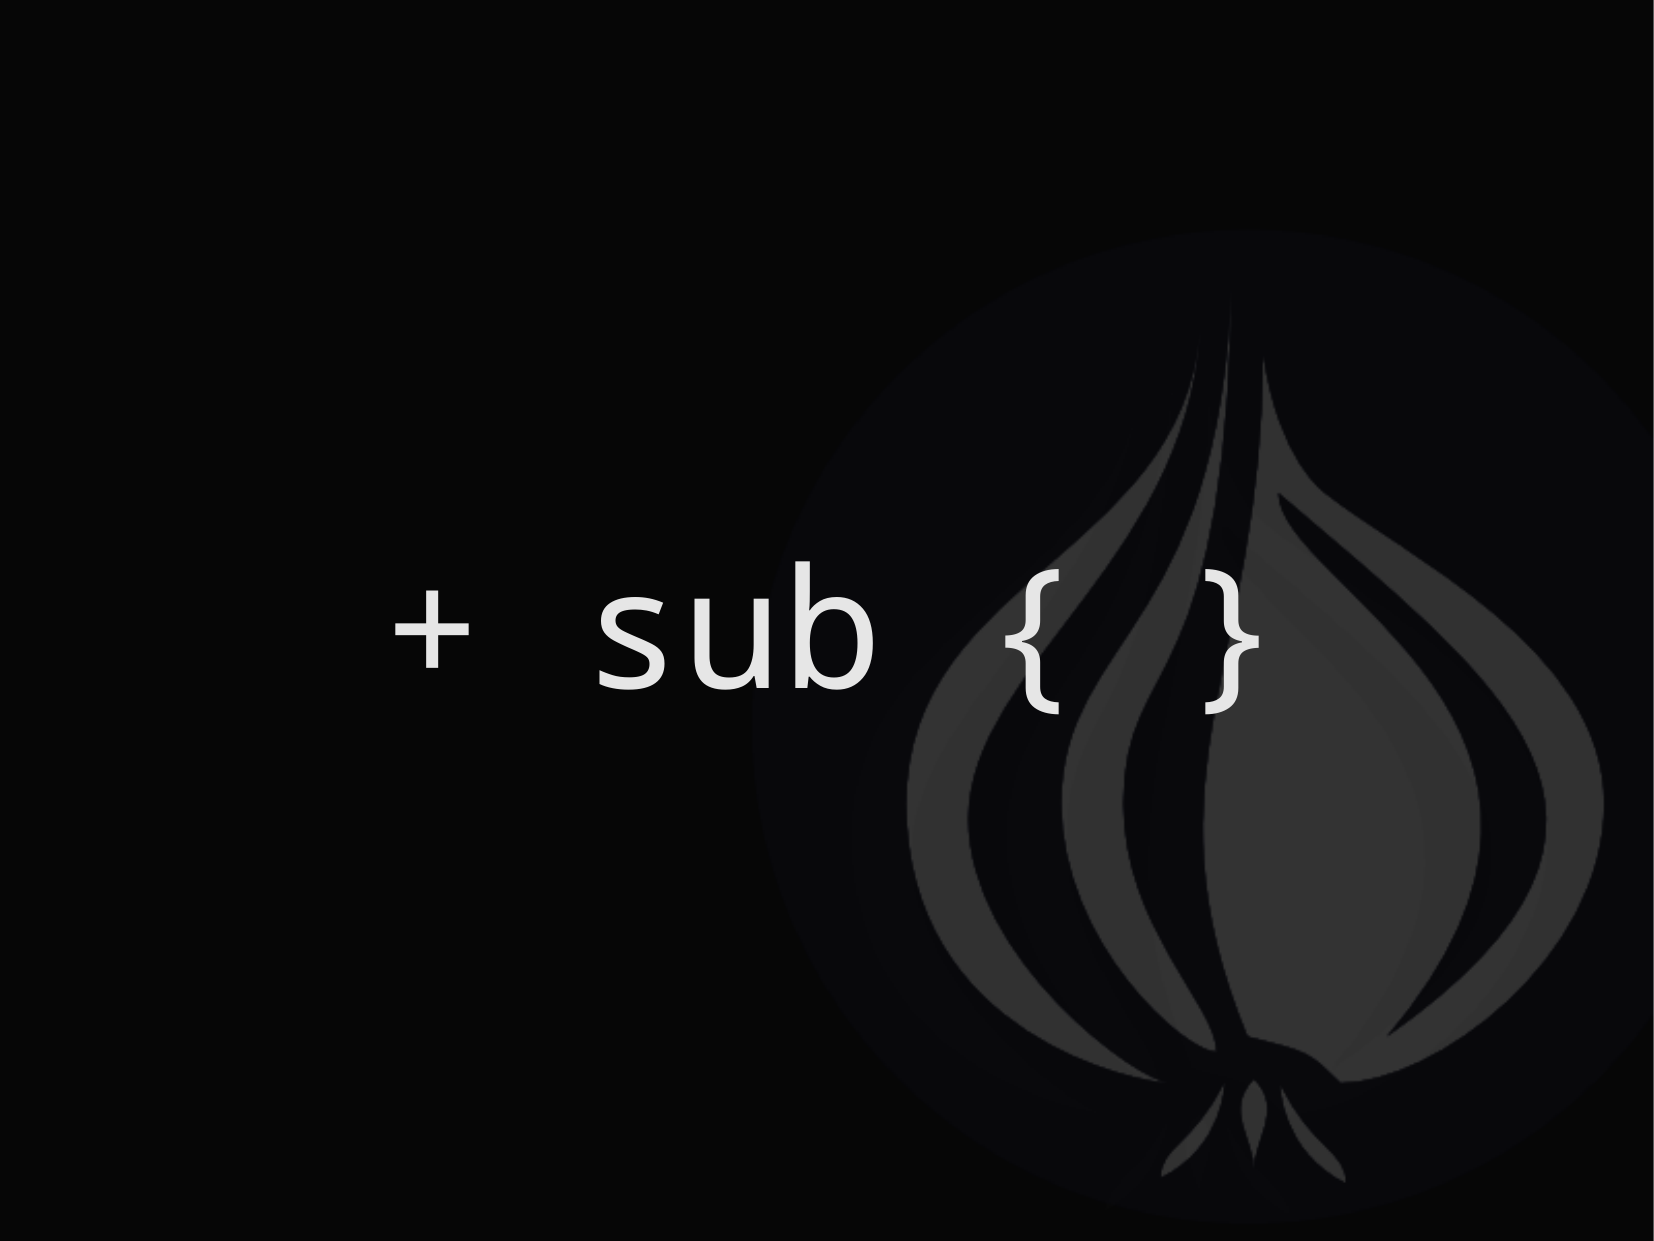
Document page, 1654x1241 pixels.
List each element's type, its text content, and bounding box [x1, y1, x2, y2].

picture [0, 0, 1654, 1241]
subtitle + sub { } [88, 214, 1577, 1034]
